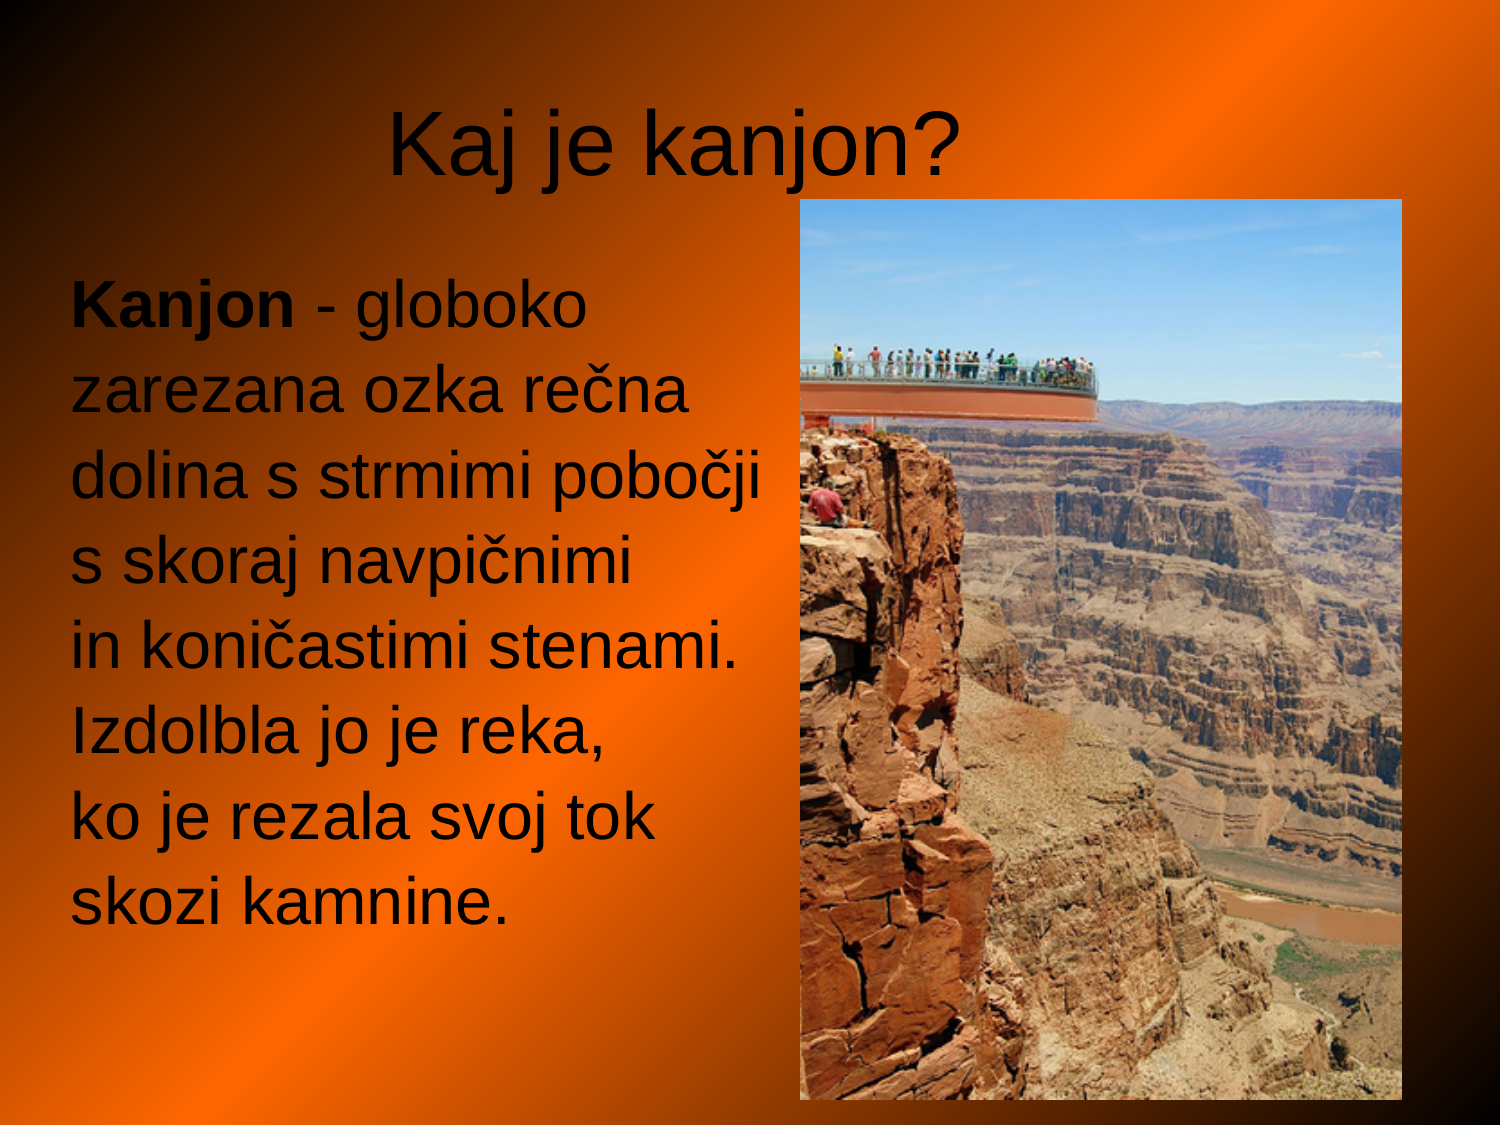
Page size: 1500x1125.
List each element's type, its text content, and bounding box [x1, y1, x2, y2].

list Kanjon - globoko zarezana ozka rečna dolina s strmimi pobočji s skoraj navpičnimi in koničastimi stenami. Izdolbla jo je reka, ko je rezala svoj tok skozi kamnine. [0, 262, 800, 1005]
title Kaj je kanjon? [0, 45, 1350, 233]
picture [800, 199, 1402, 1100]
